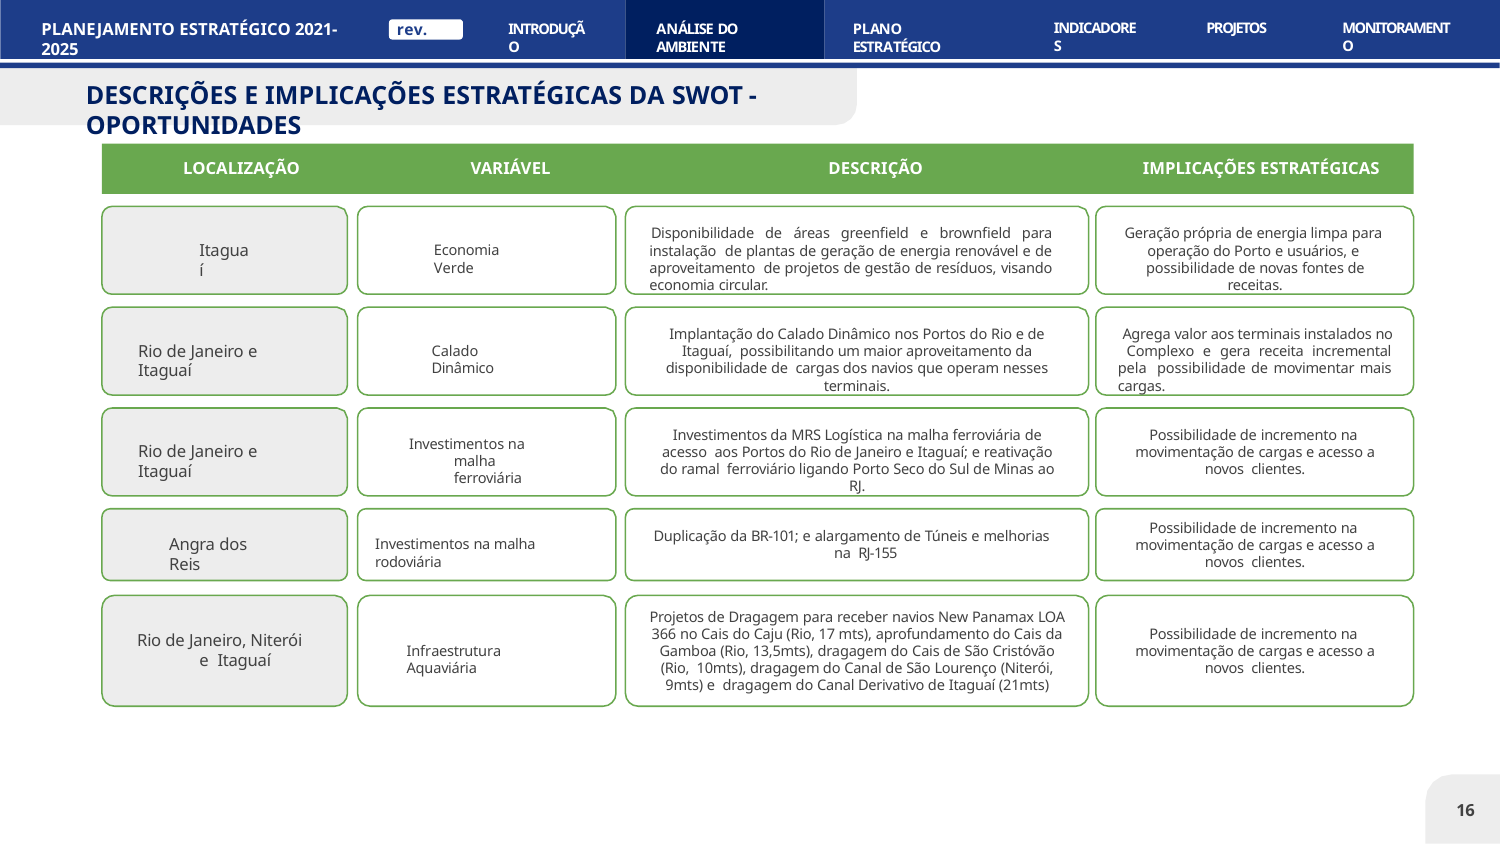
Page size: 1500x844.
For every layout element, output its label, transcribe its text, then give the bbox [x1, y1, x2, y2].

text_box Duplicação da BR-101; e alargamento de Túneis e melhorias na RJ-155 [651, 524, 1062, 564]
text_box rev. 2022 [394, 17, 457, 41]
text_box [103, 510, 346, 579]
text_box INDICADORES [1051, 16, 1137, 39]
text_box [103, 597, 346, 705]
text_box [103, 308, 346, 394]
text_box [90, 119, 99, 126]
text_box LOCALIZAÇÃO VARIÁVEL DESCRIÇÃO IMPLICAÇÕES ESTRATÉGICAS [101, 143, 1414, 194]
text_box [126, 119, 135, 126]
text_box DESCRIÇÕES E IMPLICAÇÕES ESTRATÉGICAS DA SWOT - OPORTUNIDADES [83, 77, 842, 112]
text_box PROJETOS [1204, 16, 1272, 39]
text_box Implantação do Calado Dinâmico nos Portos do Rio e de Itaguaí, possibilitando um maior aproveitamento da disponibilidade de cargas dos navios que operam nesses terminais. [647, 322, 1066, 379]
text_box Rio de Janeiro e Itaguaí [136, 338, 314, 363]
text_box Projetos de Dragagem para receber navios New Panamax LOA 366 no Cais do Caju (Rio, 17 mts), aprofundamento do Cais da Gamboa (Rio, 13,5mts), dragagem do Cais de São Cristóvão (Rio, 10mts), dragagem do Canal de São Lourenço (Niterói, 9mts) e dragagem do Canal Derivativo de Itaguaí (21mts) [645, 605, 1068, 696]
text_box Itaguaí [197, 237, 253, 262]
text_box Infraestrutura Aquaviária [404, 639, 569, 662]
text_box Possibilidade de incremento na movimentação de cargas e acesso a novos clientes. [1112, 516, 1397, 573]
text_box INTRODUÇÃO [506, 17, 589, 40]
text_box 11 [1450, 799, 1480, 823]
text_box [0, 62, 1500, 126]
text_box Angra dos Reis [167, 531, 283, 556]
text_box MONITORAMENTO [1340, 16, 1453, 39]
text_box Investimentos da MRS Logística na malha ferroviária de acesso aos Portos do Rio de Janeiro e Itaguaí; e reativação do ramal ferroviário ligando Porto Seco do Sul de Minas ao RJ. [649, 423, 1064, 480]
text_box PLANEJAMENTO ESTRATÉGICO 2021-2025 [39, 16, 374, 41]
text_box Rio de Janeiro, Niterói e Itaguaí [135, 627, 315, 673]
text_box Geração própria de energia limpa para operação do Porto e usuários, e possibilidade de novas fontes de receitas. [1116, 221, 1393, 278]
text_box Possibilidade de incremento na movimentação de cargas e acesso a novos clientes. [1112, 622, 1397, 679]
text_box Rio de Janeiro e Itaguaí [136, 439, 314, 464]
text_box [0, 0, 1500, 59]
text_box [261, 119, 268, 126]
text_box Agrega valor aos terminais instalados no Complexo e gera receita incremental pela possibilidade de movimentar mais cargas. [1115, 322, 1394, 379]
text_box Economia Verde [431, 239, 542, 261]
text_box [103, 208, 346, 293]
text_box [226, 119, 233, 126]
text_box Calado Dinâmico [429, 339, 544, 362]
text_box Investimentos na malha rodoviária [373, 533, 601, 556]
text_box [1425, 774, 1500, 844]
text_box [103, 409, 346, 495]
text_box ANÁLISE DO AMBIENTE [654, 17, 796, 40]
text_box Possibilidade de incremento na movimentação de cargas e acesso a novos clientes. [1112, 423, 1397, 480]
text_box Disponibilidade de áreas greenﬁeld e brownﬁeld para instalação de plantas de geração de energia renovável e de aproveitamento de projetos de gestão de resíduos, visando economia circular. [647, 221, 1067, 278]
text_box PLANO ESTRATÉGICO [850, 17, 982, 40]
text_box Investimentos na malha ferroviária [407, 432, 567, 471]
